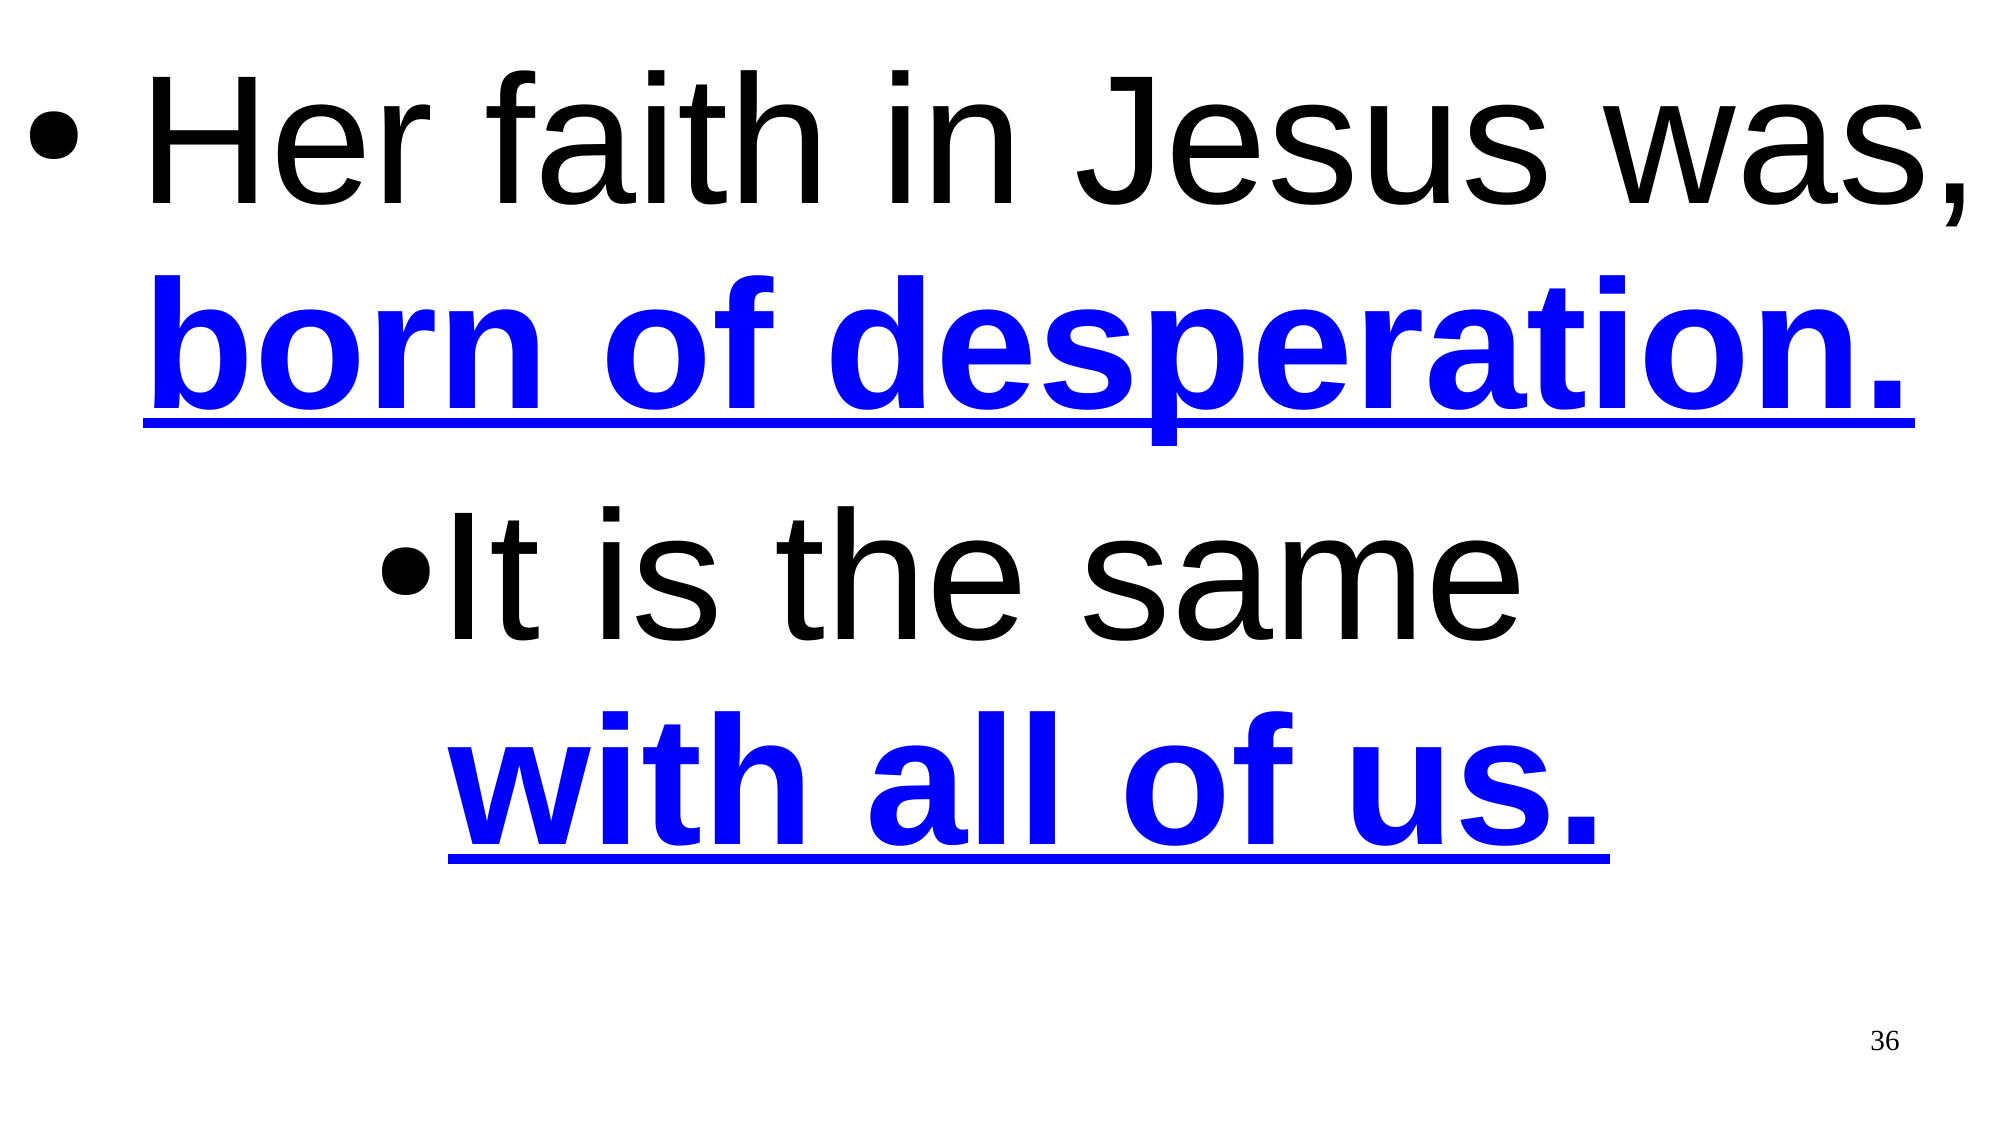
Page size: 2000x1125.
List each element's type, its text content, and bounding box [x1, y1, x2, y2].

list Her faith in Jesus was, born of desperation. It is the same with all of us. [0, 37, 1988, 1088]
